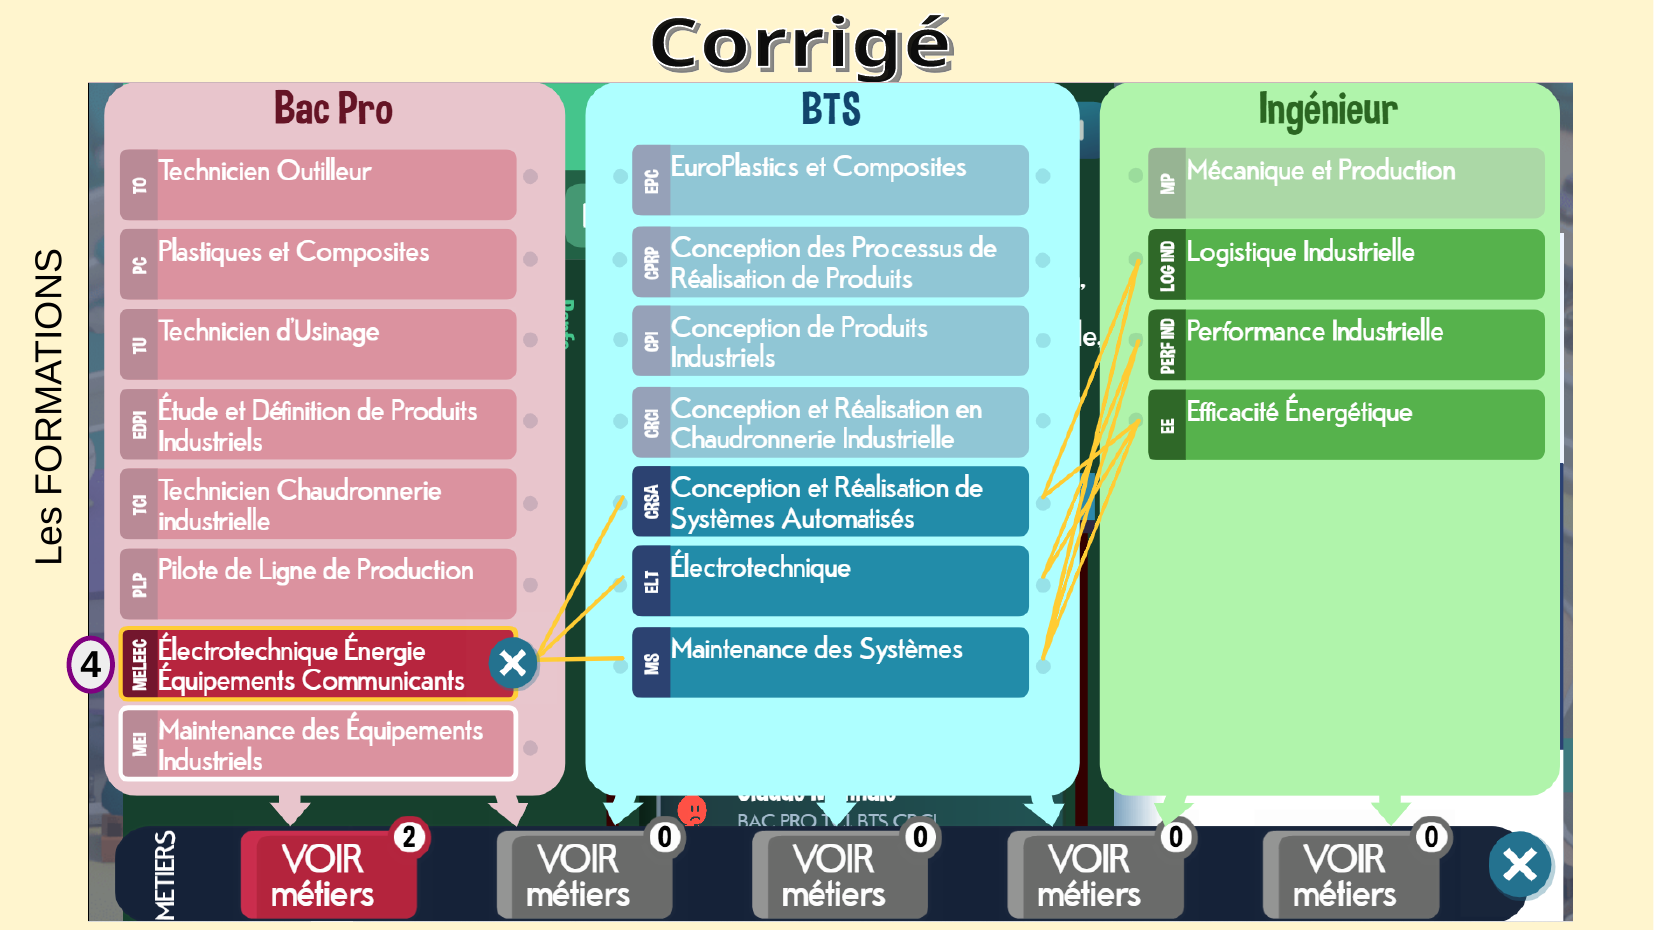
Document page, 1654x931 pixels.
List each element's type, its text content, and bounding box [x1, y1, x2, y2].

text_box Corrigé [703, 28, 747, 68]
text_box Corrigé [831, 29, 845, 67]
text_box 4 [68, 638, 113, 692]
text_box Corrigé [794, 28, 824, 67]
text_box Corrigé [906, 28, 949, 68]
text_box Corrigé [757, 28, 787, 67]
picture [88, 82, 1573, 922]
text_box Corrigé [651, 17, 697, 68]
text_box Corrigé [854, 28, 897, 82]
text_box Corrigé [831, 14, 845, 25]
text_box Les FORMATIONS [19, 124, 91, 582]
text_box Corrigé [919, 14, 944, 26]
